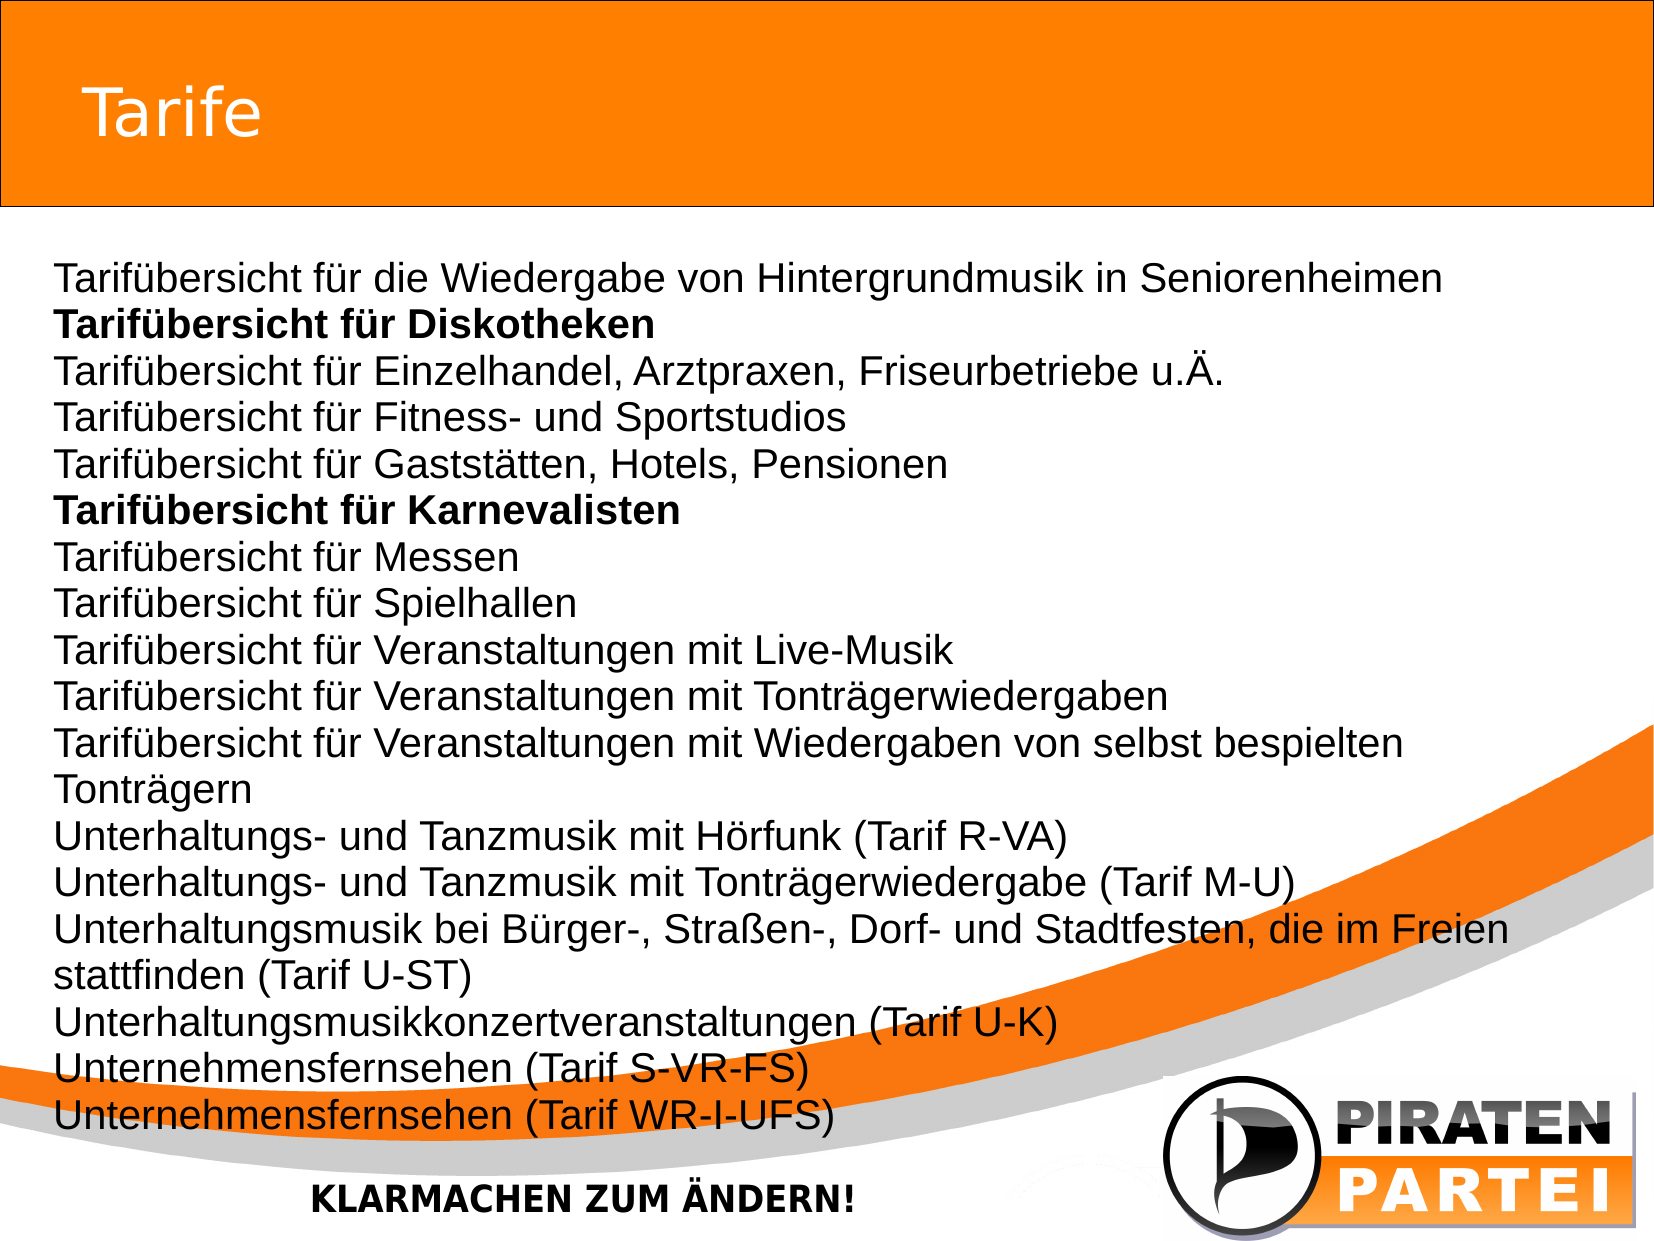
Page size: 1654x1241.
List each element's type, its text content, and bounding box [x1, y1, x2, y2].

picture [392, 1190, 399, 1197]
title Tarife [82, 56, 1571, 170]
picture [0, 699, 1654, 1241]
picture [796, 1190, 803, 1197]
picture [745, 1190, 756, 1199]
subtitle Tarifübersicht für die Wiedergabe von Hintergrundmusik in Seniorenheimen Tarifübersicht für Diskotheken Tarifübersicht für Einzelhandel, Arztpraxen, Friseurbetriebe u.Ä. Tarifübersicht für Fitness- und Sportstudios Tarifübersicht für Gaststätten, Hotels, Pensionen Tarifübersicht für Karnevalisten Tarifübersicht für Messen Tarifübersicht für Spielhallen Tarifübersicht für Veranstaltungen mit Live-Musik Tarifübersicht für Veranstaltungen mit Tonträgerwiedergaben Tarifübersicht für Veranstaltungen mit Wiedergaben von selbst bespielten Tonträgern Unterhaltungs- und Tanzmusik mit Hörfunk (Tarif R-VA) Unterhaltungs- und Tanzmusik mit Tonträgerwiedergabe (Tarif M-U) Unterhaltungsmusik bei Bürger-, Straßen-, Dorf- und Stadtfesten, die im Freien stattfinden (Tarif U-ST) Unterhaltungsmusikkonzertveranstaltungen (Tarif U-K) Unternehmensfernsehen (Tarif S-VR-FS) Unternehmensfernsehen (Tarif WR-I-UFS) [53, 254, 1542, 1138]
